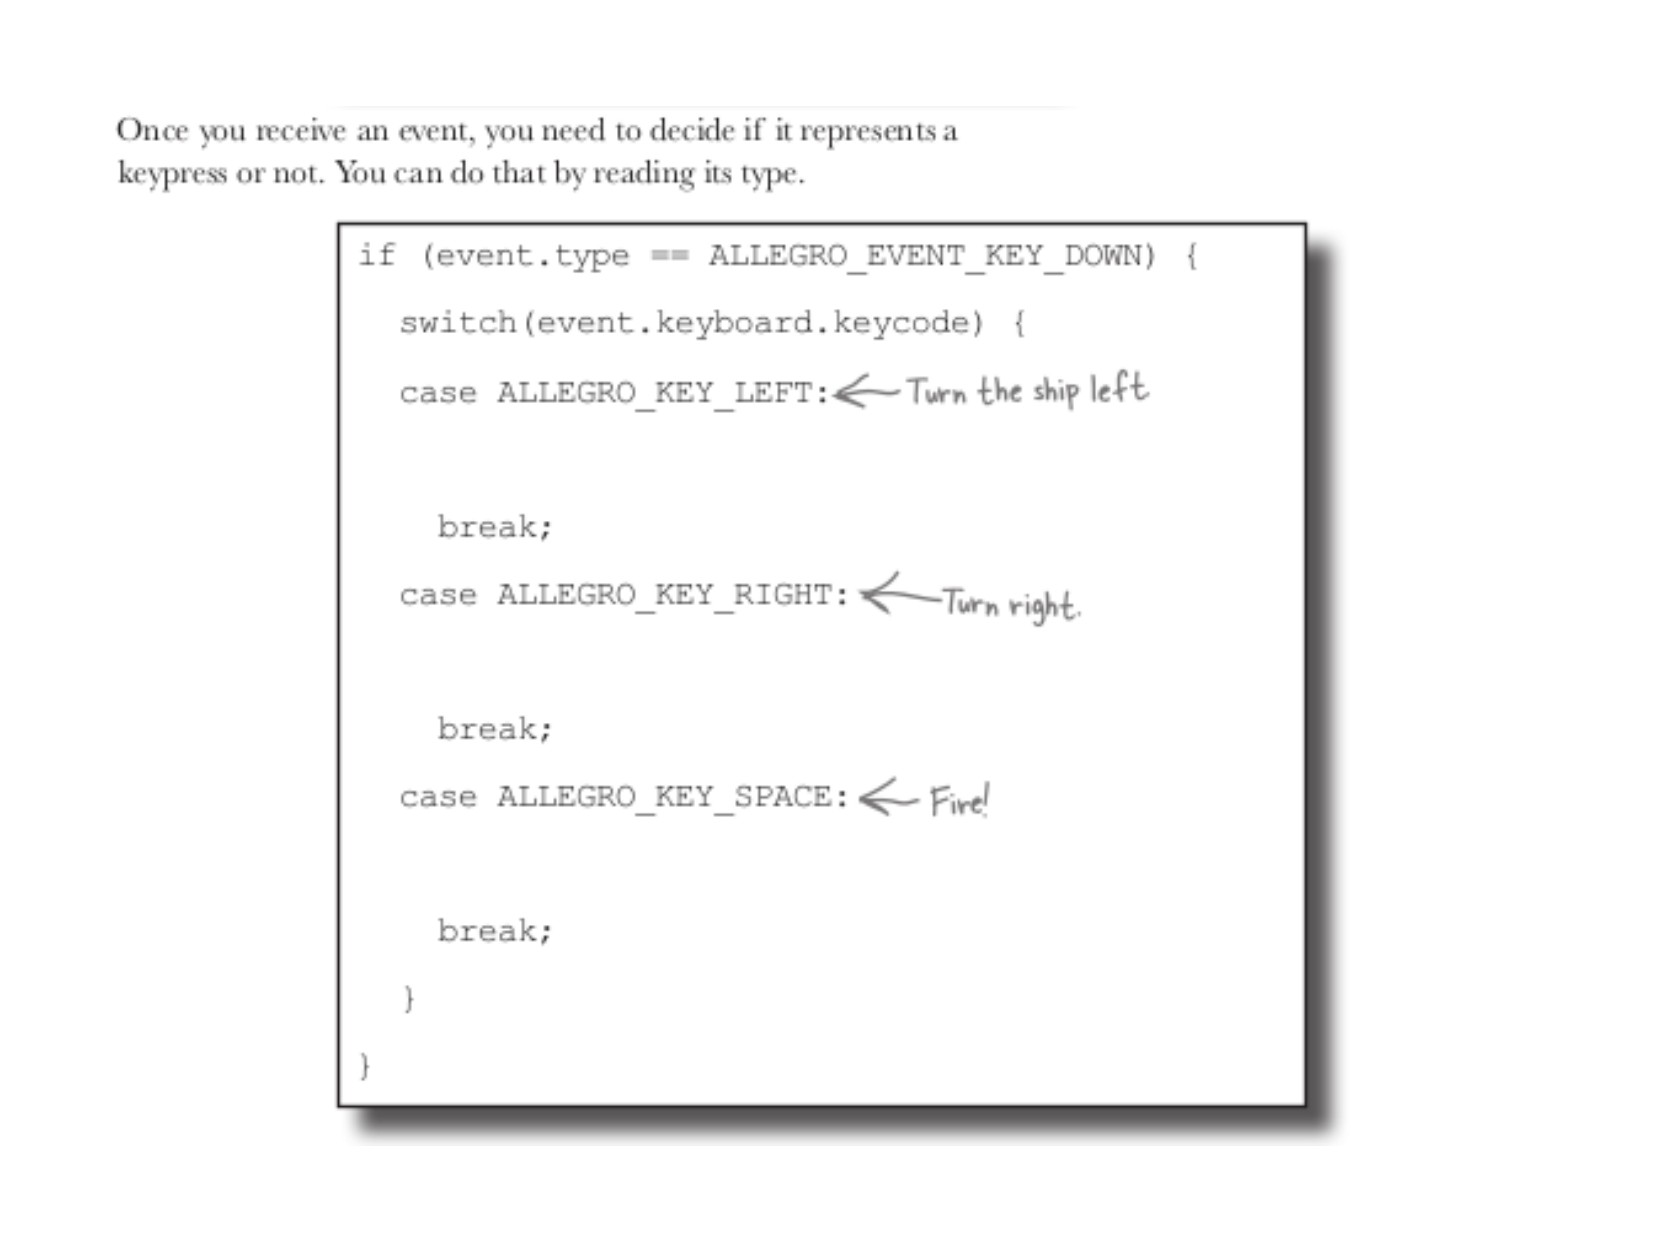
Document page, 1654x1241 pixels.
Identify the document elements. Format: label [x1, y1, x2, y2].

picture [82, 106, 1453, 1146]
